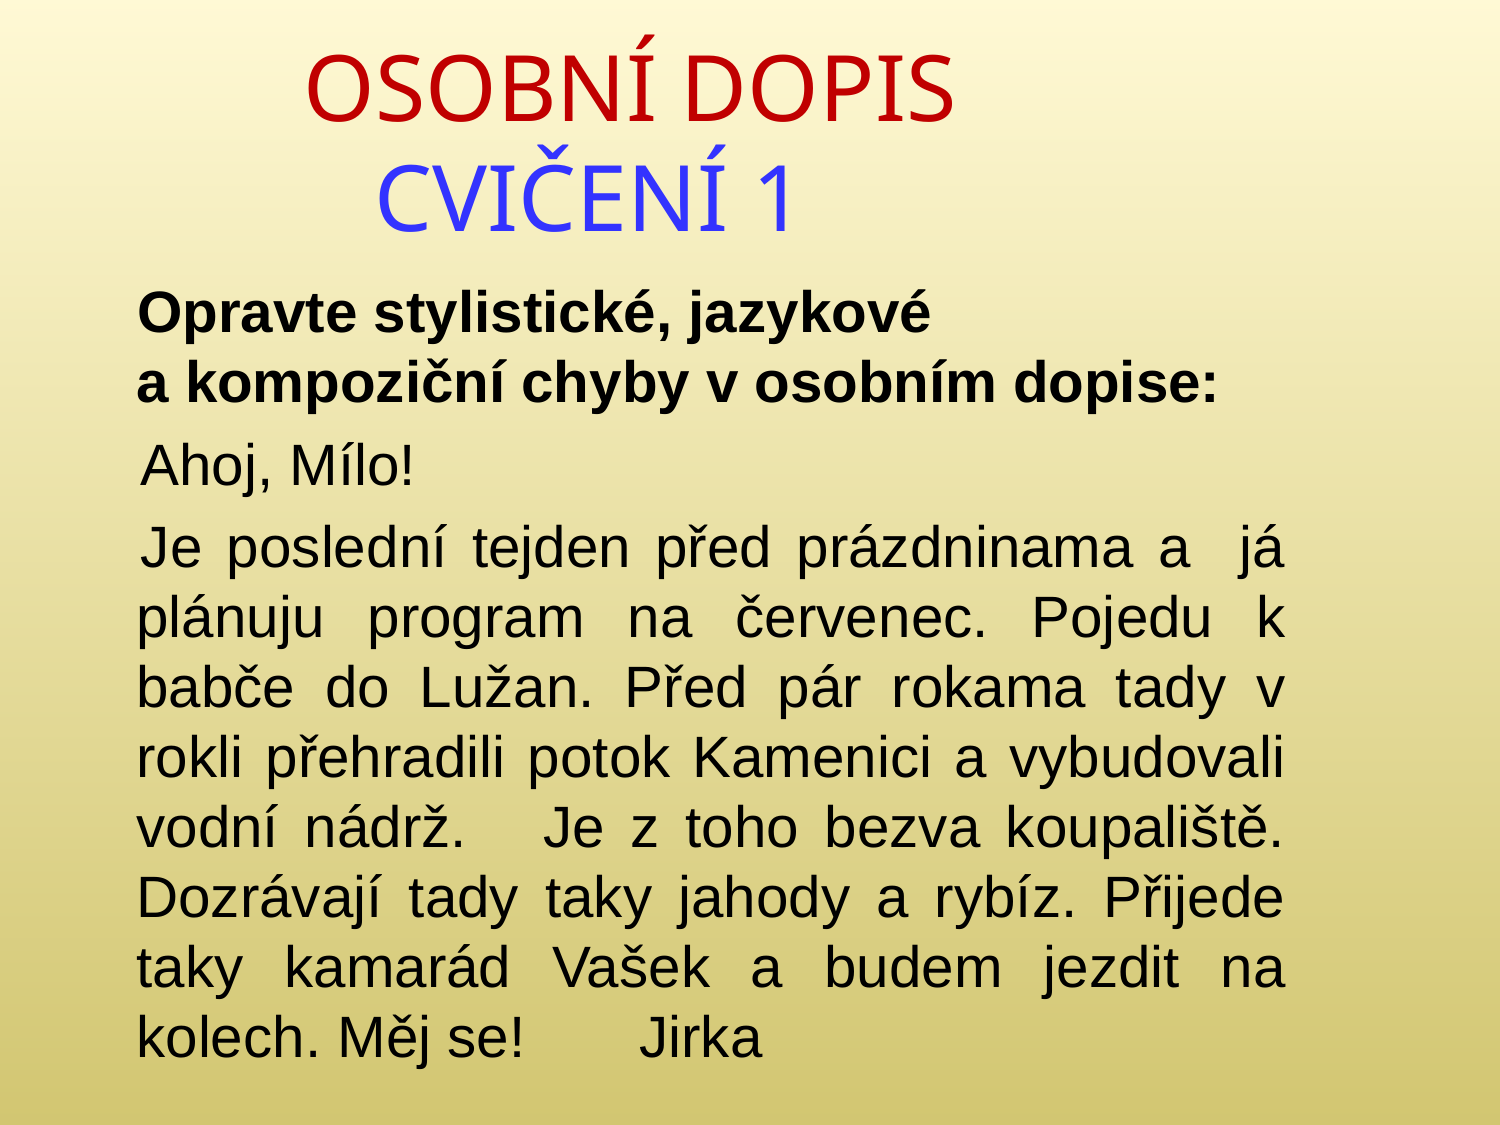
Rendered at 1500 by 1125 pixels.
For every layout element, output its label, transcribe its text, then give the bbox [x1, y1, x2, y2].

title OSOBNÍ DOPIS CVIČENÍ 1 [74, 0, 1300, 258]
list Opravte stylistické, jazykové a kompoziční chyby v osobním dopise: Ahoj, Mílo! Je poslední tejden před prázdninama a já plánuju program na červenec. Pojedu k babče do Lužan. Před pár rokama tady v rokli přehradili potok Kamenici a vybudovali vodní nádrž. Je z toho bezva koupaliště. Dozrávají tady taky jahody a rybíz. Přijede taky kamarád Vašek a budem jezdit na kolech. Měj se! Jirka [76, 267, 1302, 1125]
